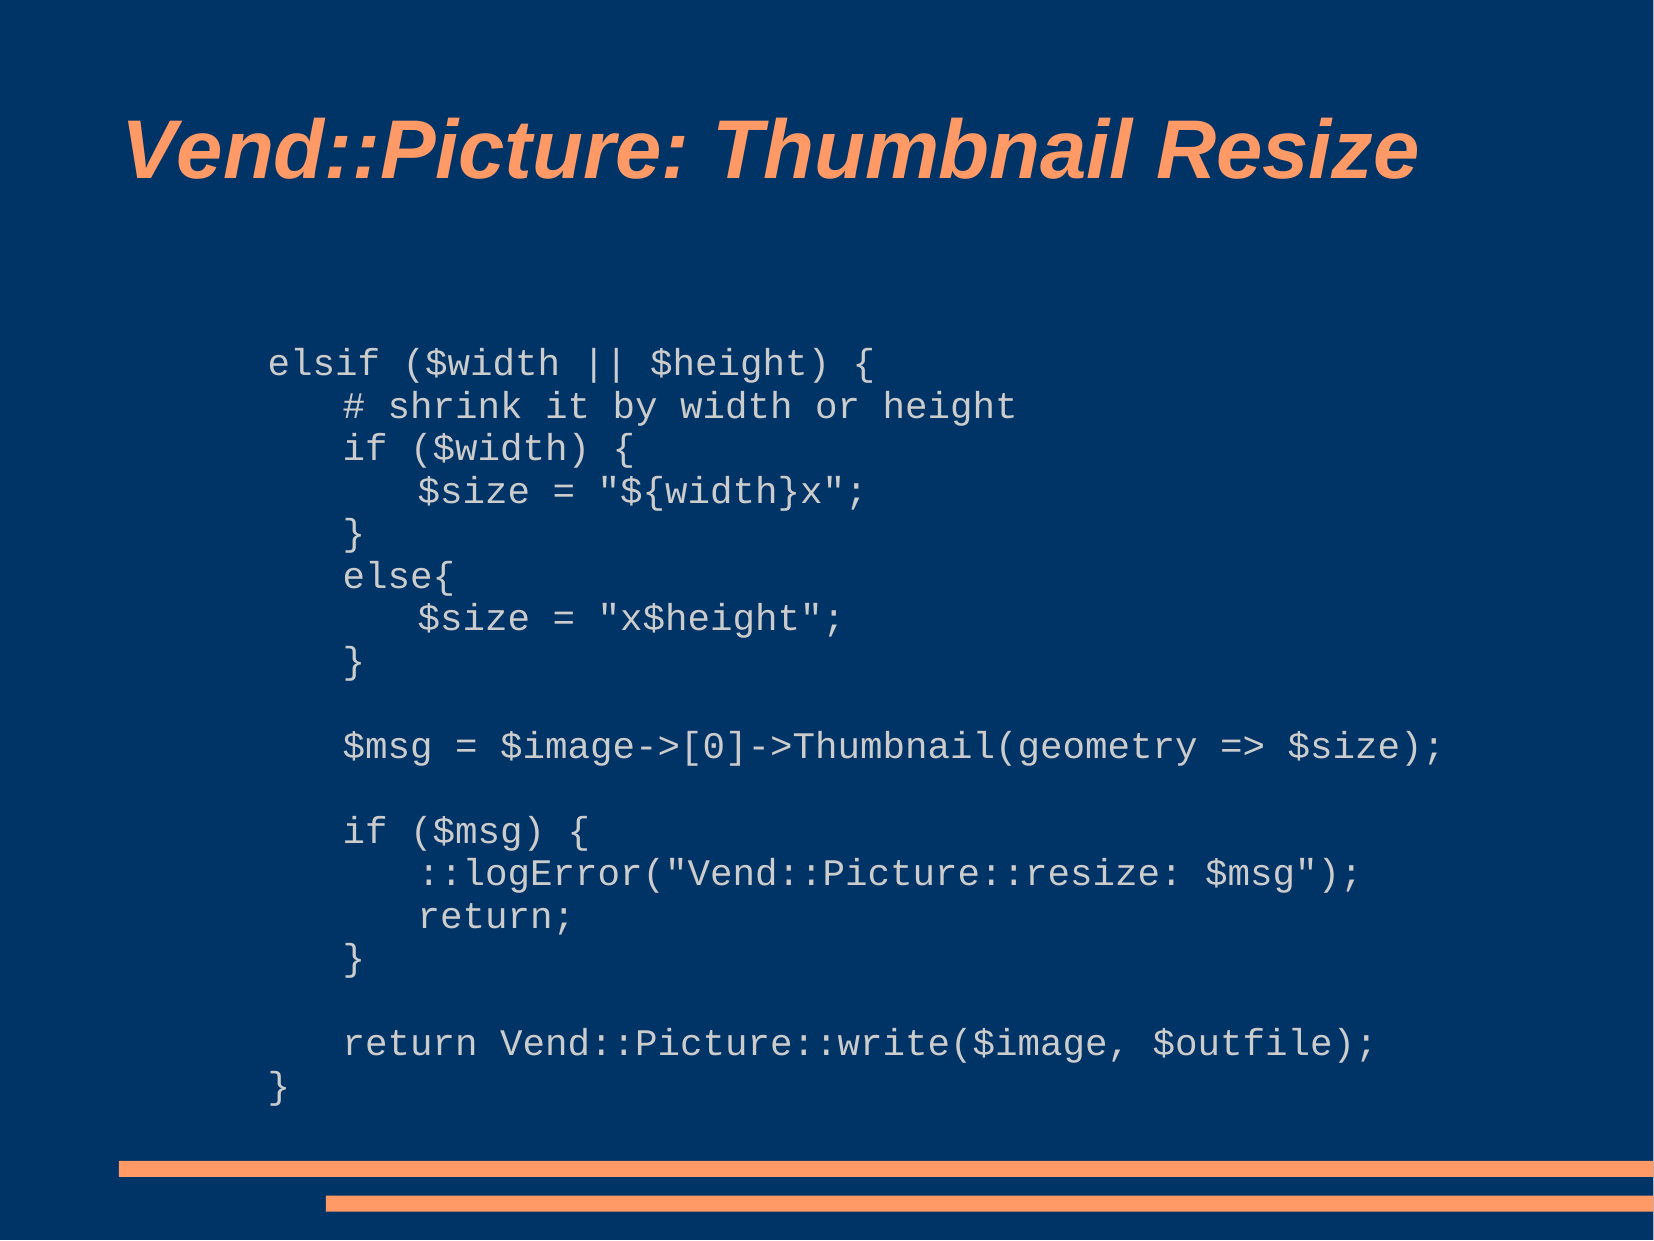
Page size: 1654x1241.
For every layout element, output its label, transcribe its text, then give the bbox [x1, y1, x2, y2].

subtitle elsif ($width || $height) { # shrink it by width or height if ($width) { $size = "${width}x"; } else{ $size = "x$height"; } $msg = $image->[0]->Thumbnail(geometry => $size); if ($msg) { ::logError("Vend::Picture::resize: $msg"); return; } return Vend::Picture::write($image, $outfile); } [121, 329, 1561, 1125]
title Vend::Picture: Thumbnail Resize [121, 53, 1534, 247]
